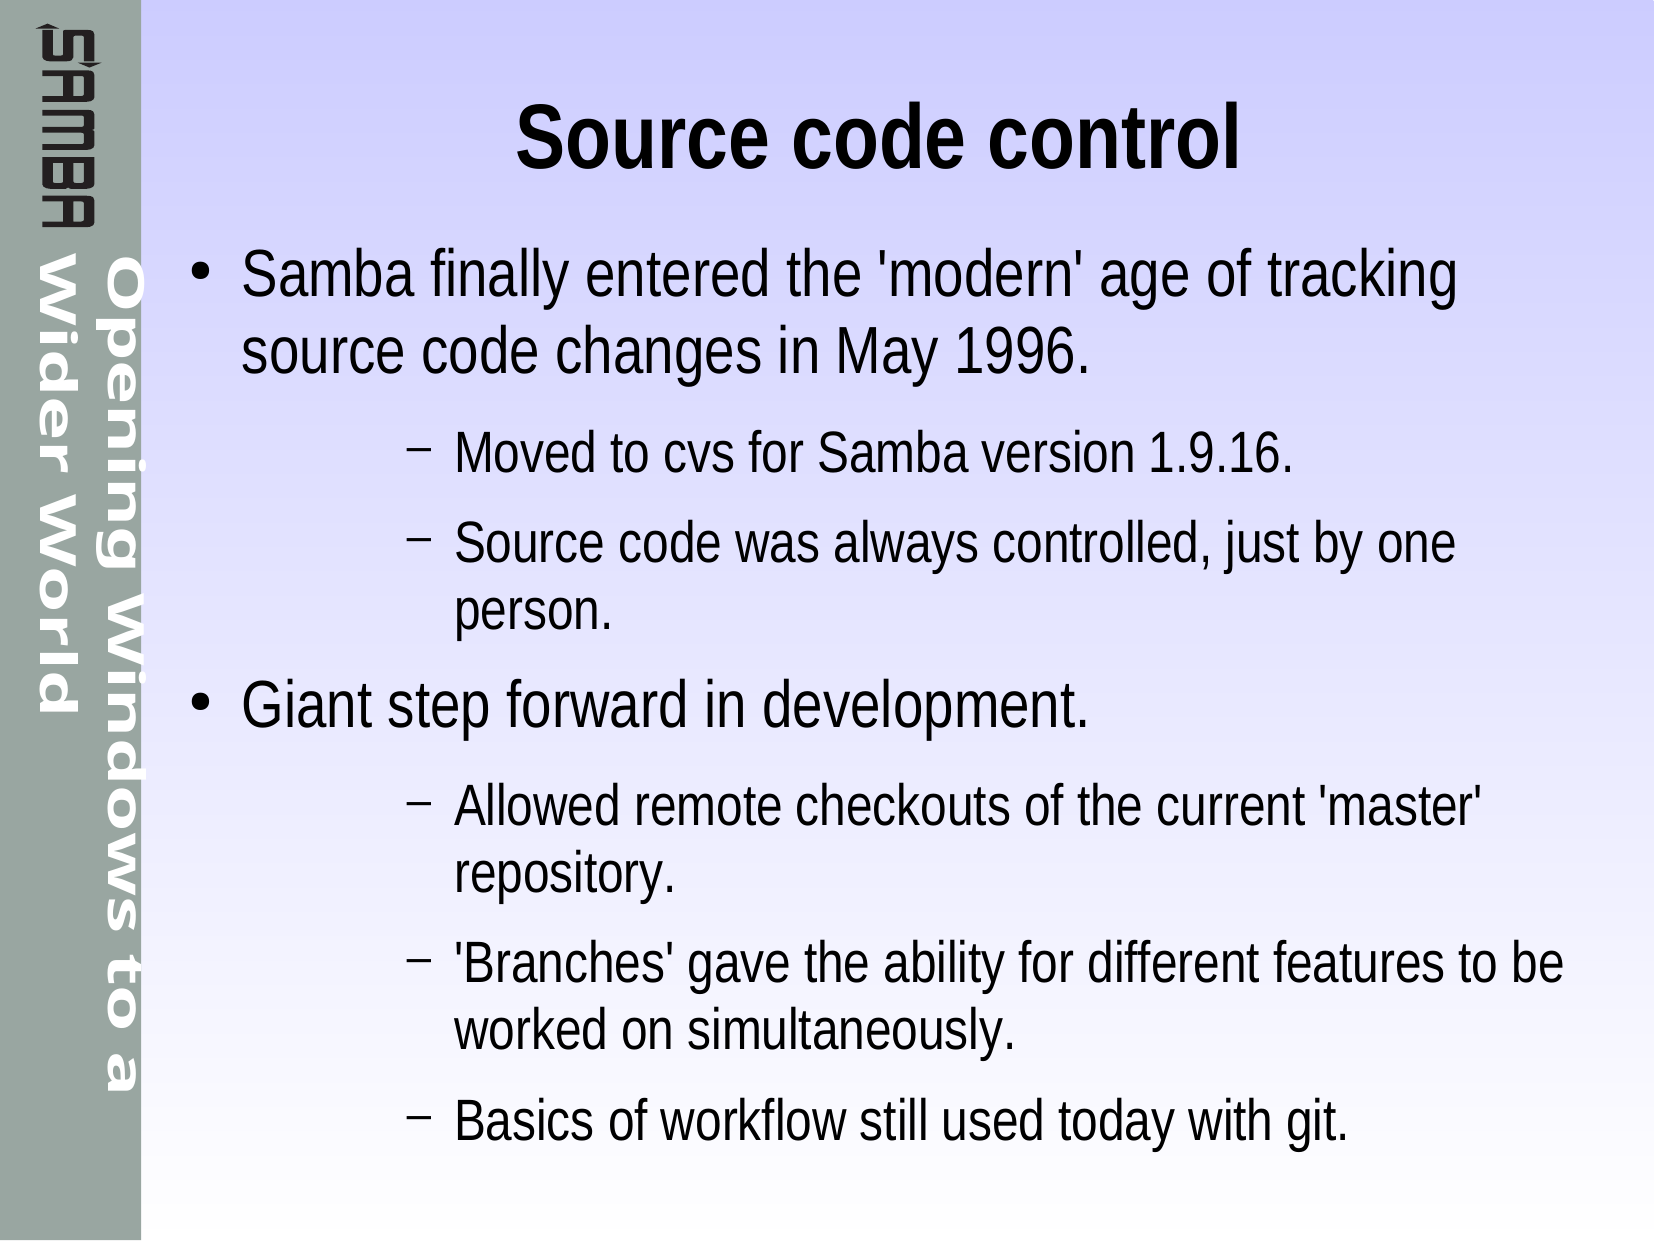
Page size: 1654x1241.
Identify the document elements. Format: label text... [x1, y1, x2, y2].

list Samba finally entered the 'modern' age of tracking source code changes in May 1996. Moved to cvs for Samba version 1.9.16. Source code was always controlled, just by one person. Giant step forward in development. Allowed remote checkouts of the current 'master' repository. 'Branches' gave the ability for different features to be worked on simultaneously. Basics of workflow still used today with git. [170, 234, 1583, 1143]
title Source code control [173, 31, 1586, 239]
